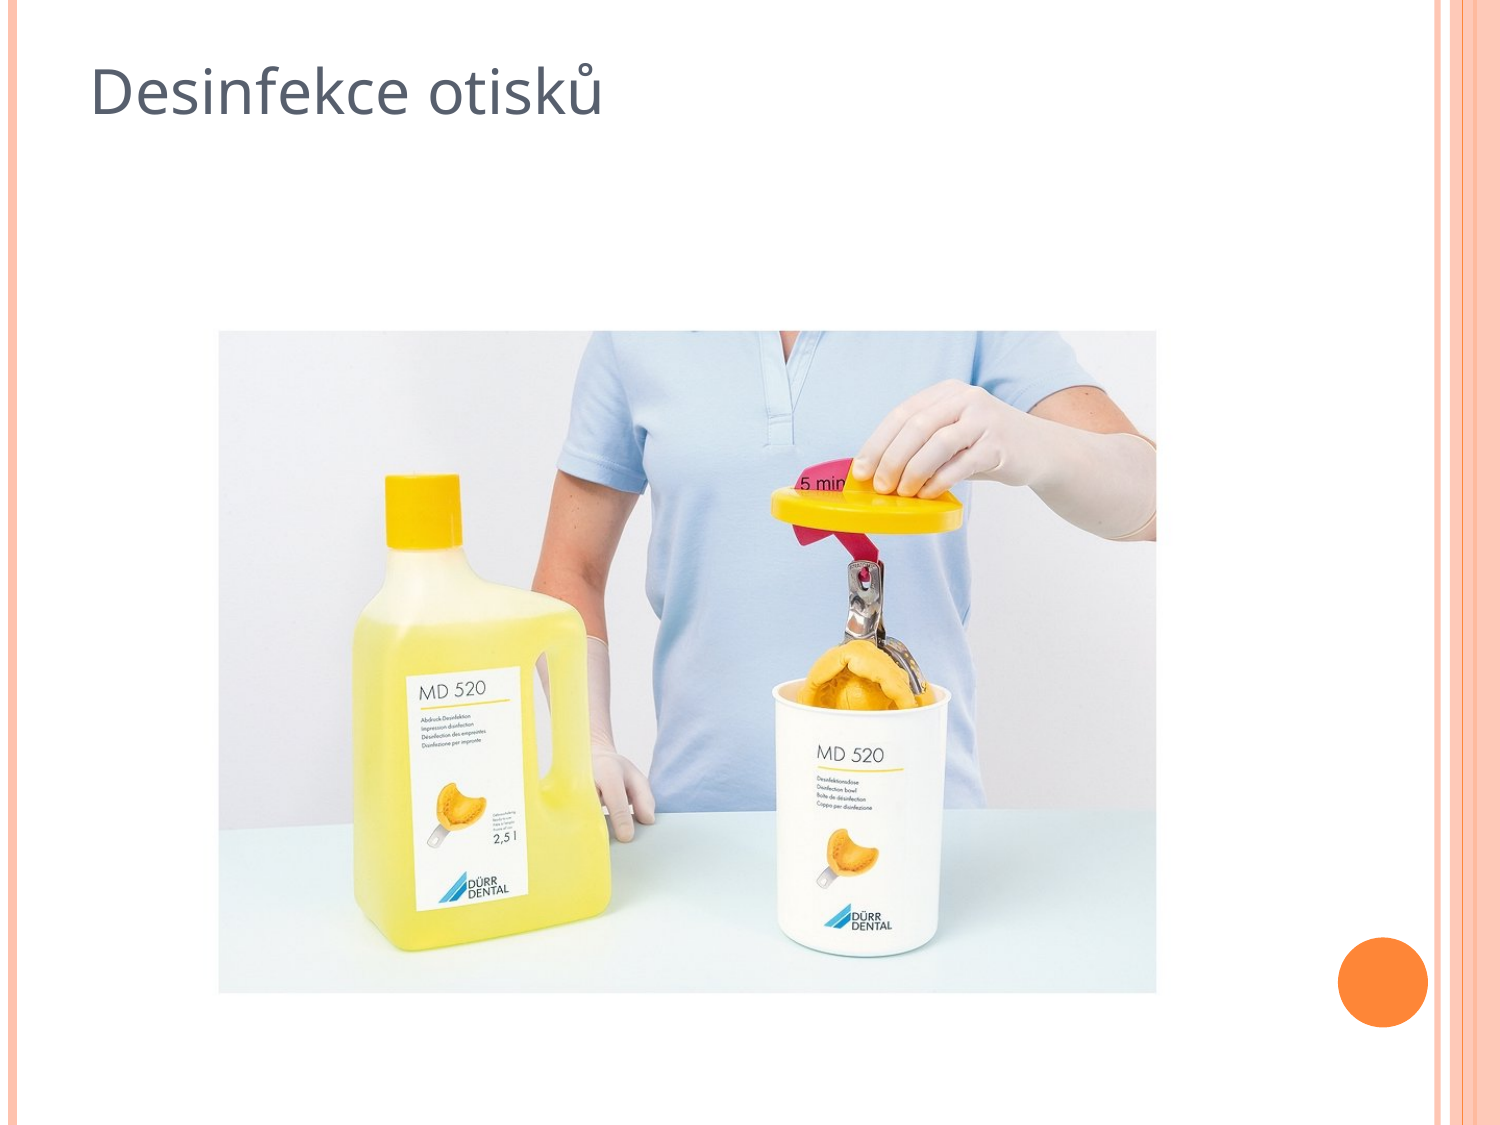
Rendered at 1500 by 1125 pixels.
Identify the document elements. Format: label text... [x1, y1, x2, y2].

title Desinfekce otisků [75, 45, 1300, 233]
picture [154, 262, 1221, 1062]
